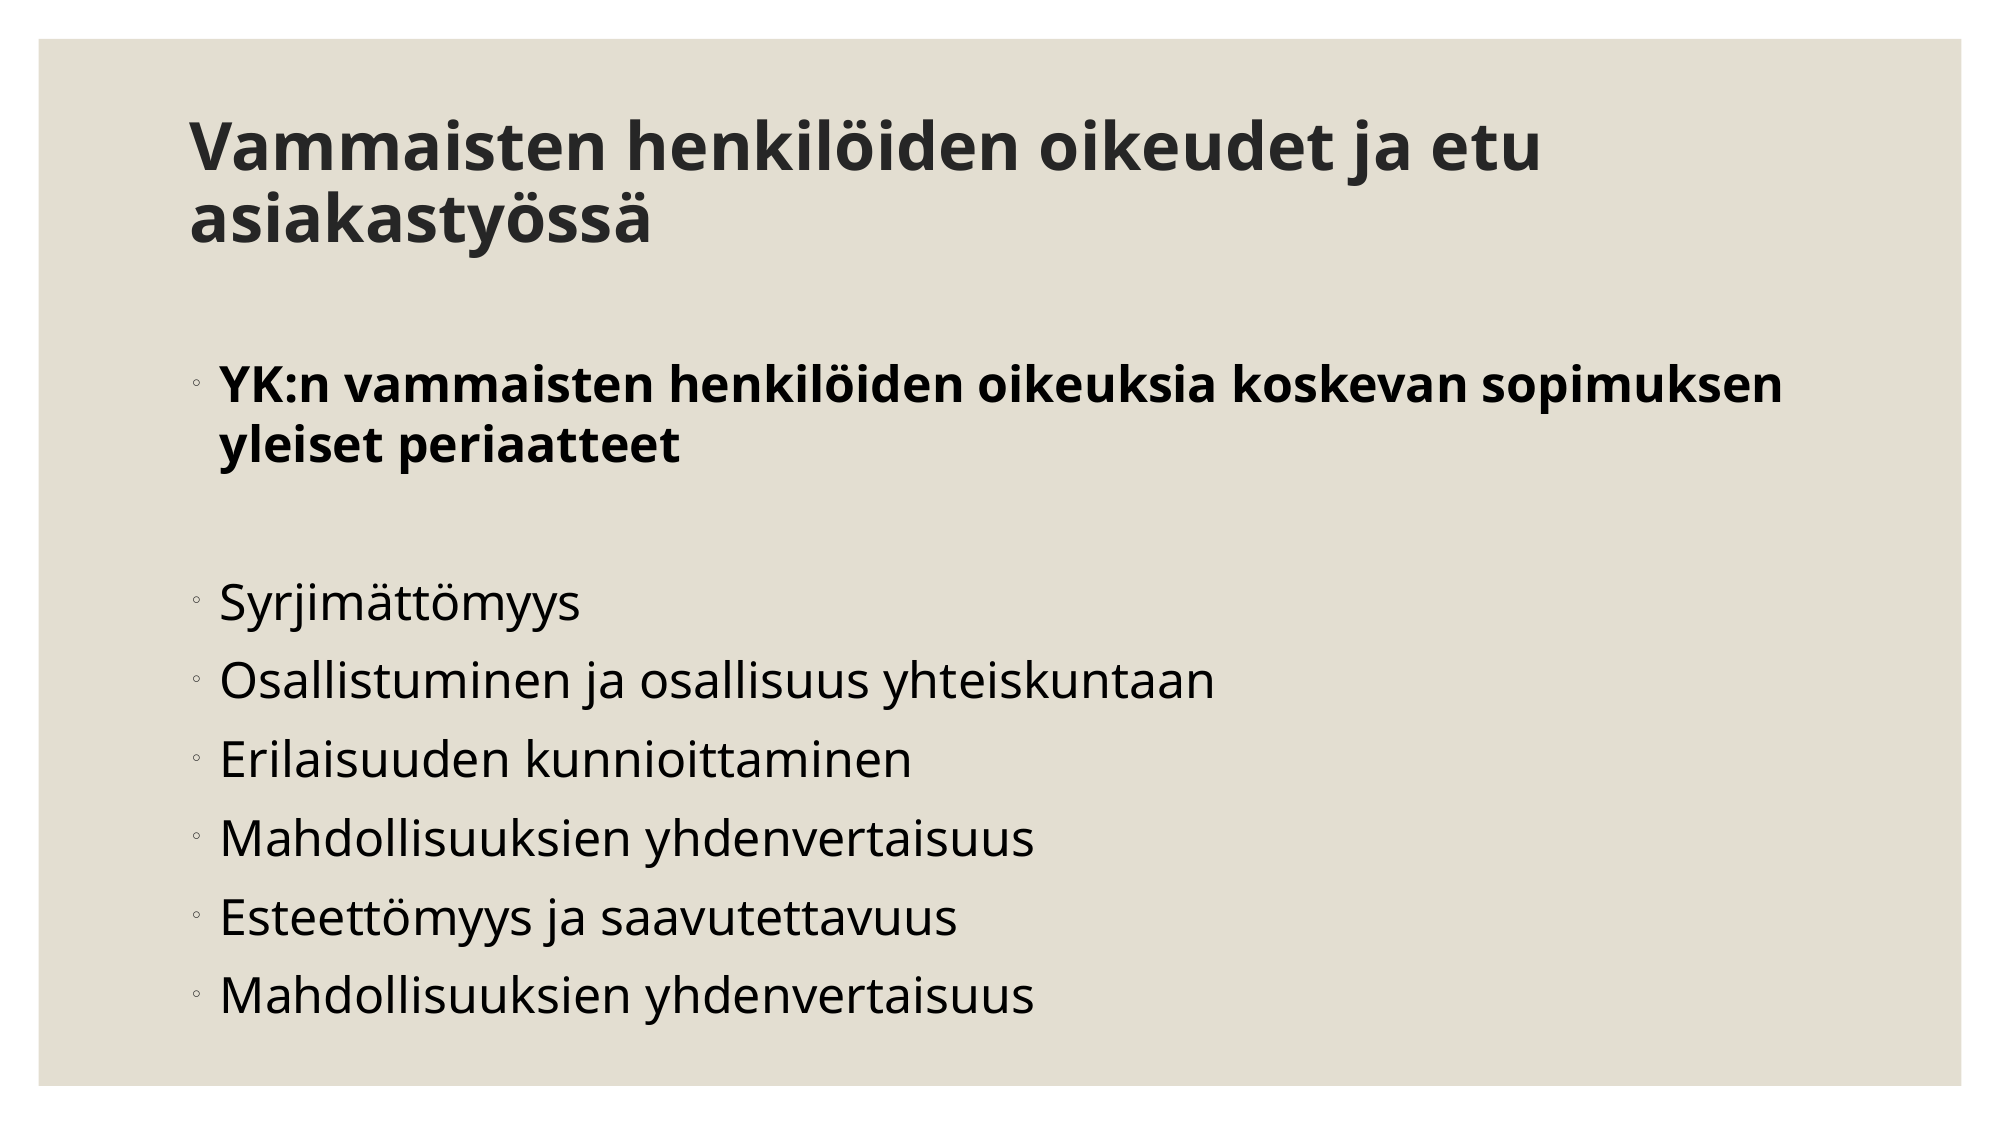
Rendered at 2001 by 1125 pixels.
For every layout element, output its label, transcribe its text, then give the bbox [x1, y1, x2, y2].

title Vammaisten henkilöiden oikeudet ja etu asiakastyössä [174, 105, 1825, 331]
list YK:n vammaisten henkilöiden oikeuksia koskevan sopimuksen yleiset periaatteet Syrjimättömyys Osallistuminen ja osallisuus yhteiskuntaan Erilaisuuden kunnioittaminen Mahdollisuuksien yhdenvertaisuus Esteettömyys ja saavutettavuus Mahdollisuuksien yhdenvertaisuus [174, 345, 1825, 990]
